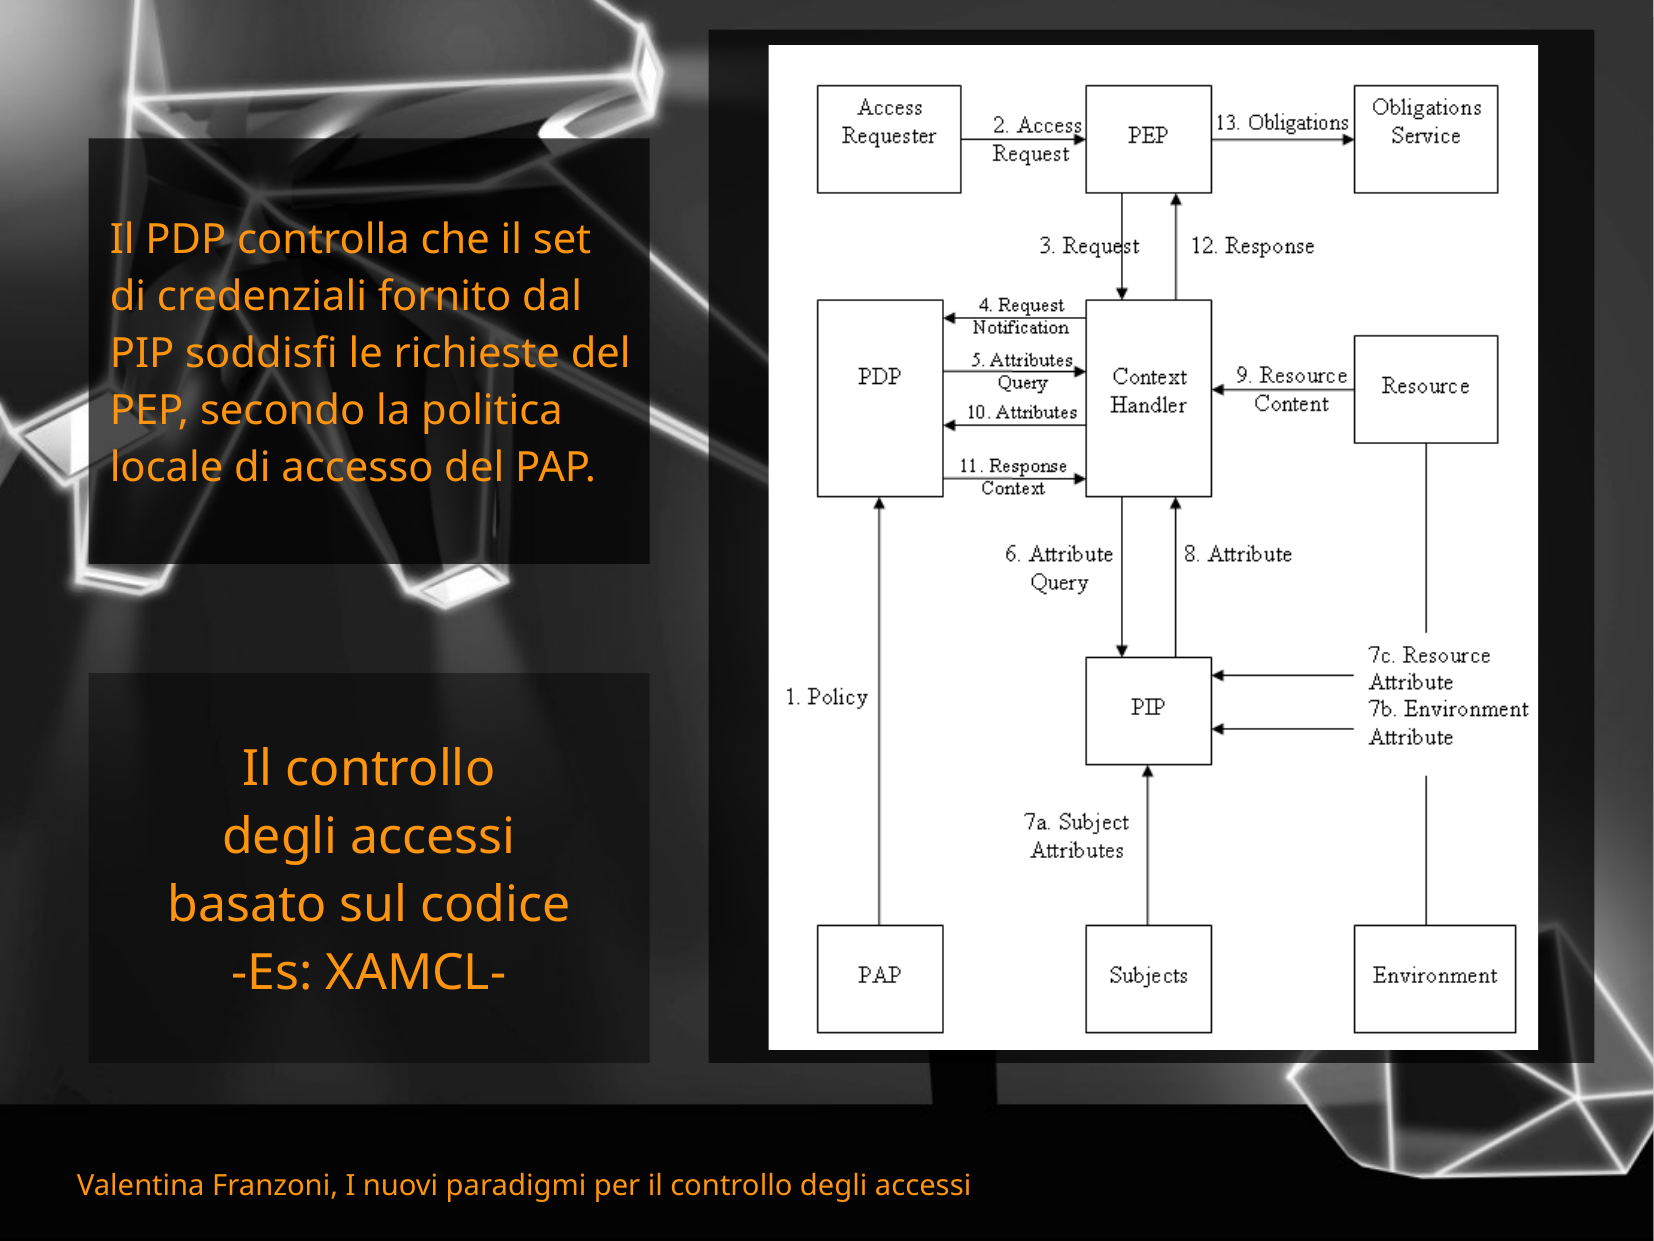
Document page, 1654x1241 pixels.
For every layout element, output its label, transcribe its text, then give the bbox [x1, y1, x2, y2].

title Valentina Franzoni, I nuovi paradigmi per il controllo degli accessi [76, 1139, 1465, 1229]
title [708, 29, 1595, 1063]
picture [0, 0, 1654, 1241]
title Il PDP controlla che il set di credenziali fornito dal PIP soddisfi le richieste del PEP, secondo la politica locale di accesso del PAP. [88, 138, 650, 564]
title Il controllo degli accessi basato sul codice -Es: XAMCL- [88, 673, 650, 1063]
